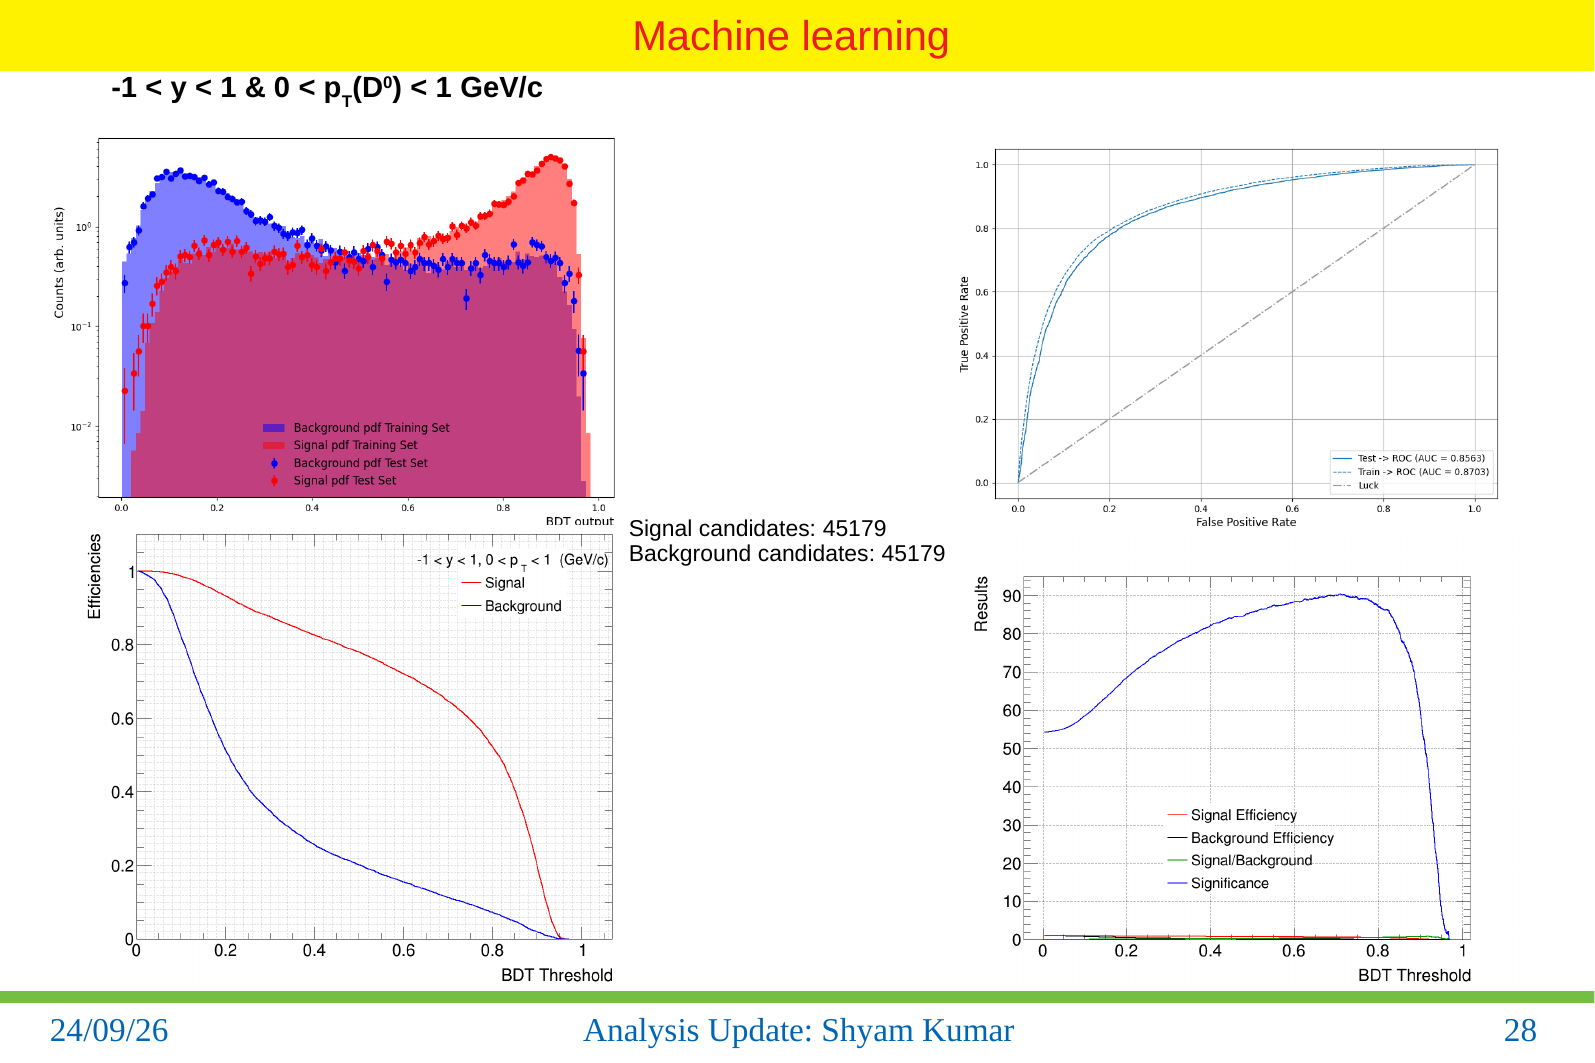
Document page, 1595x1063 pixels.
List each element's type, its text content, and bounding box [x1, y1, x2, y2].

text_box Signal candidates: 45179 Background candidates: 45179 [614, 508, 1075, 574]
picture [914, 94, 1562, 985]
text_box -1 < y < 1 & 0 < pT(D0) < 1 GeV/c [96, 64, 567, 130]
title Machine learning [0, 0, 1595, 71]
picture [15, 82, 680, 985]
